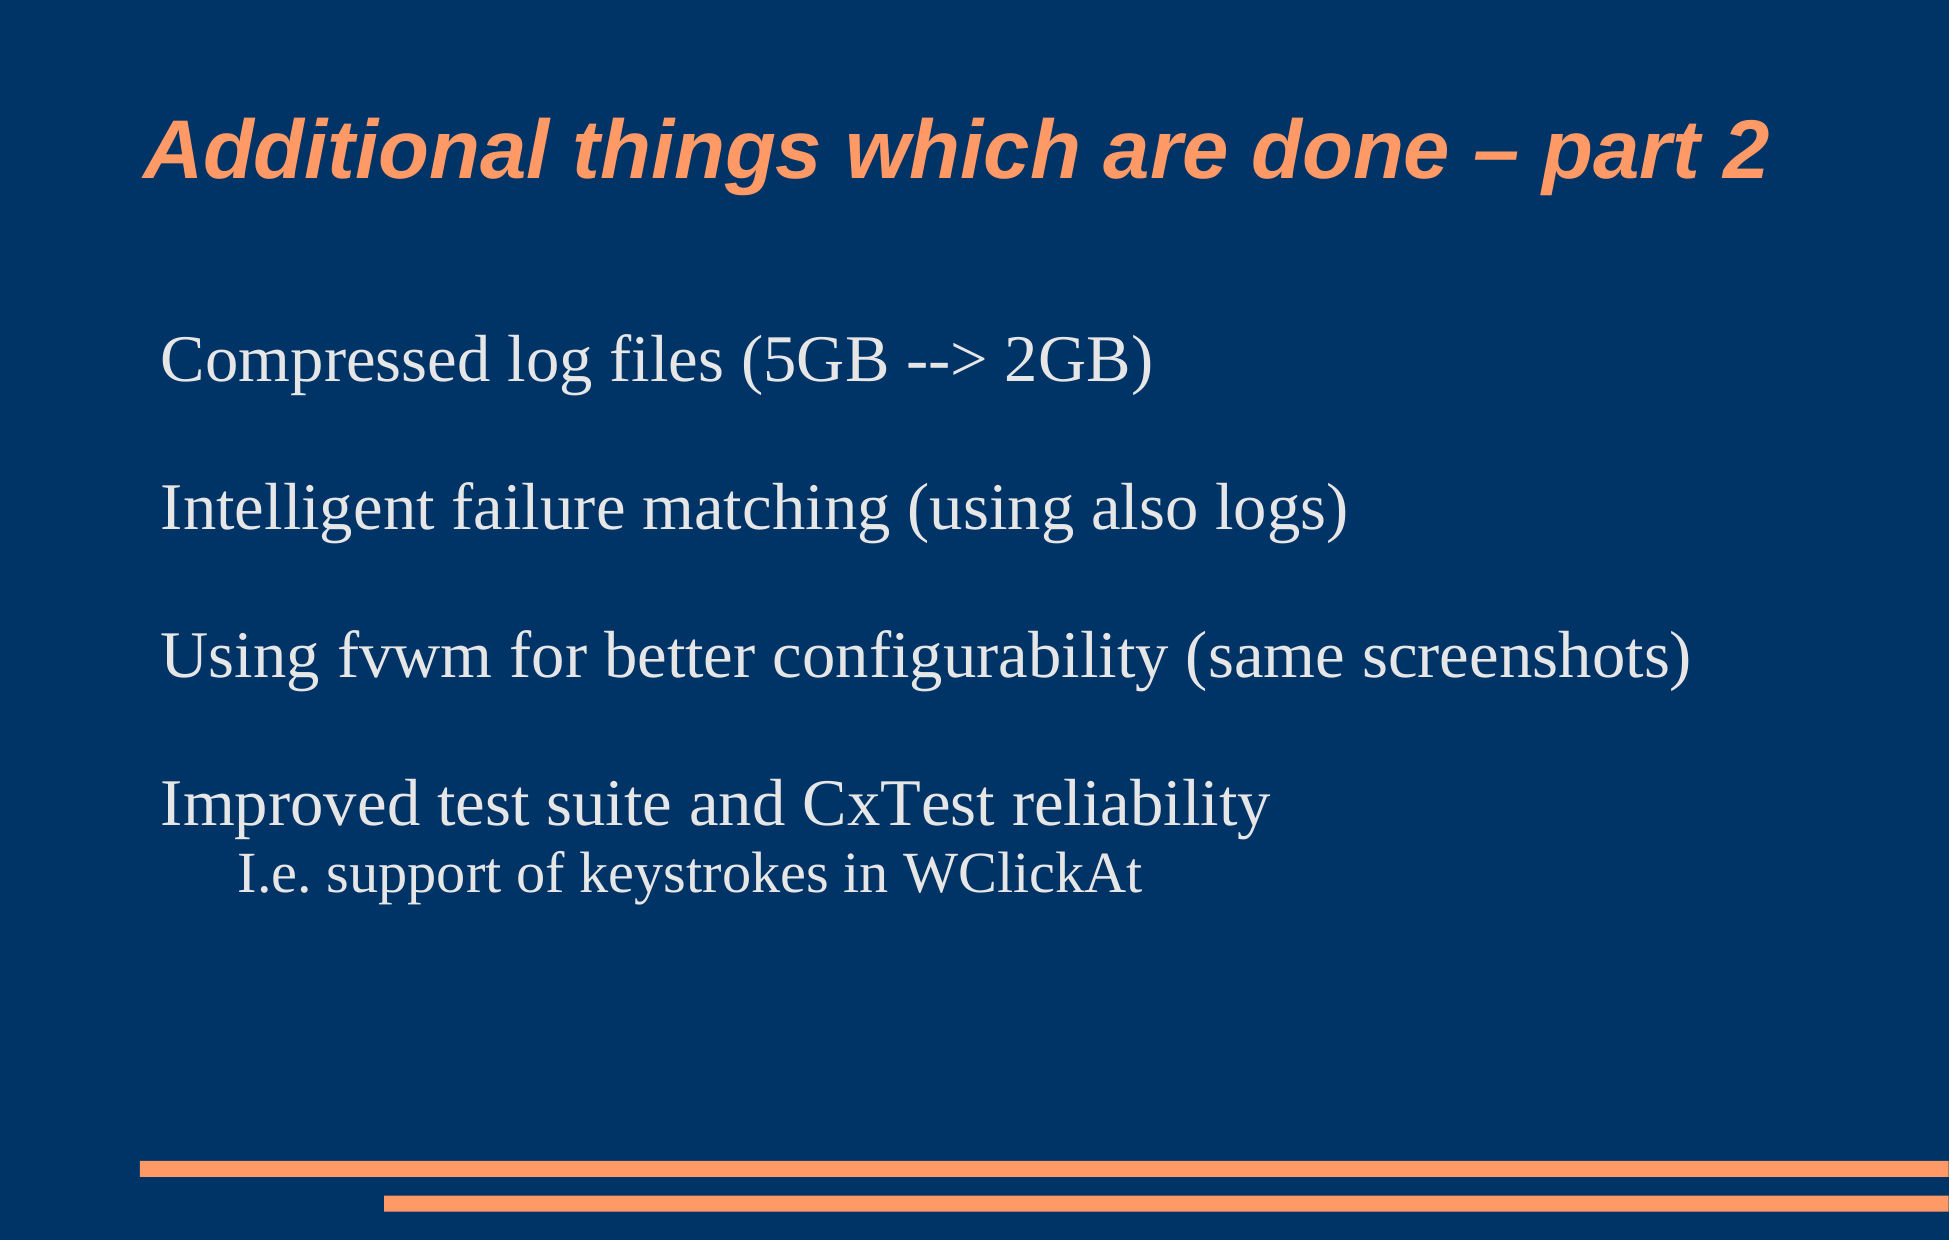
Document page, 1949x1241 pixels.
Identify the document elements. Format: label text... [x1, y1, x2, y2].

title Additional things which are done – part 2 [143, 46, 1808, 254]
list Compressed log files (5GB --> 2GB) Intelligent failure matching (using also logs) Using fvwm for better configurability (same screenshots) Improved test suite and CxTest reliability I.e. support of keystrokes in WClickAt [143, 322, 1840, 1133]
